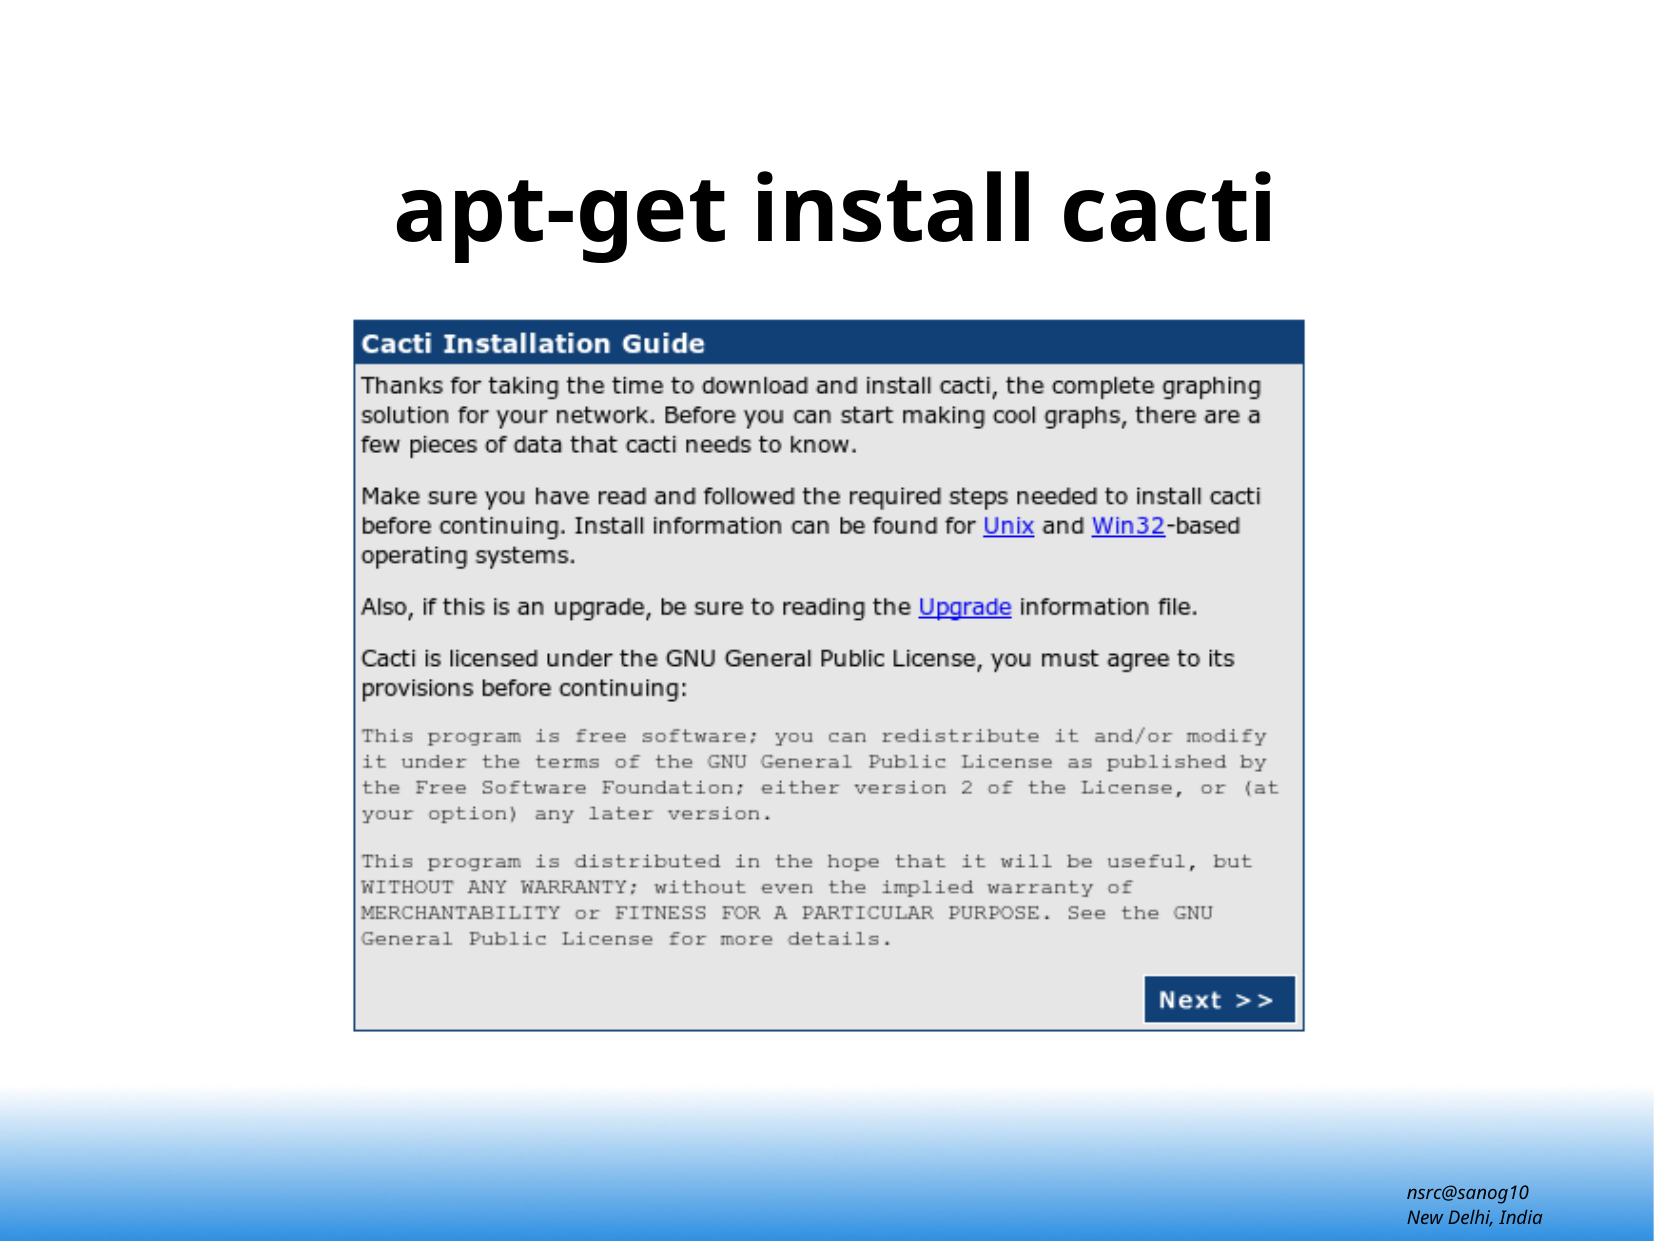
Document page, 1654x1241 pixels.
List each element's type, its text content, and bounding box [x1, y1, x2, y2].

picture [312, 287, 1366, 1067]
title apt-get install cacti [121, 102, 1534, 310]
picture [0, 1083, 1654, 1241]
